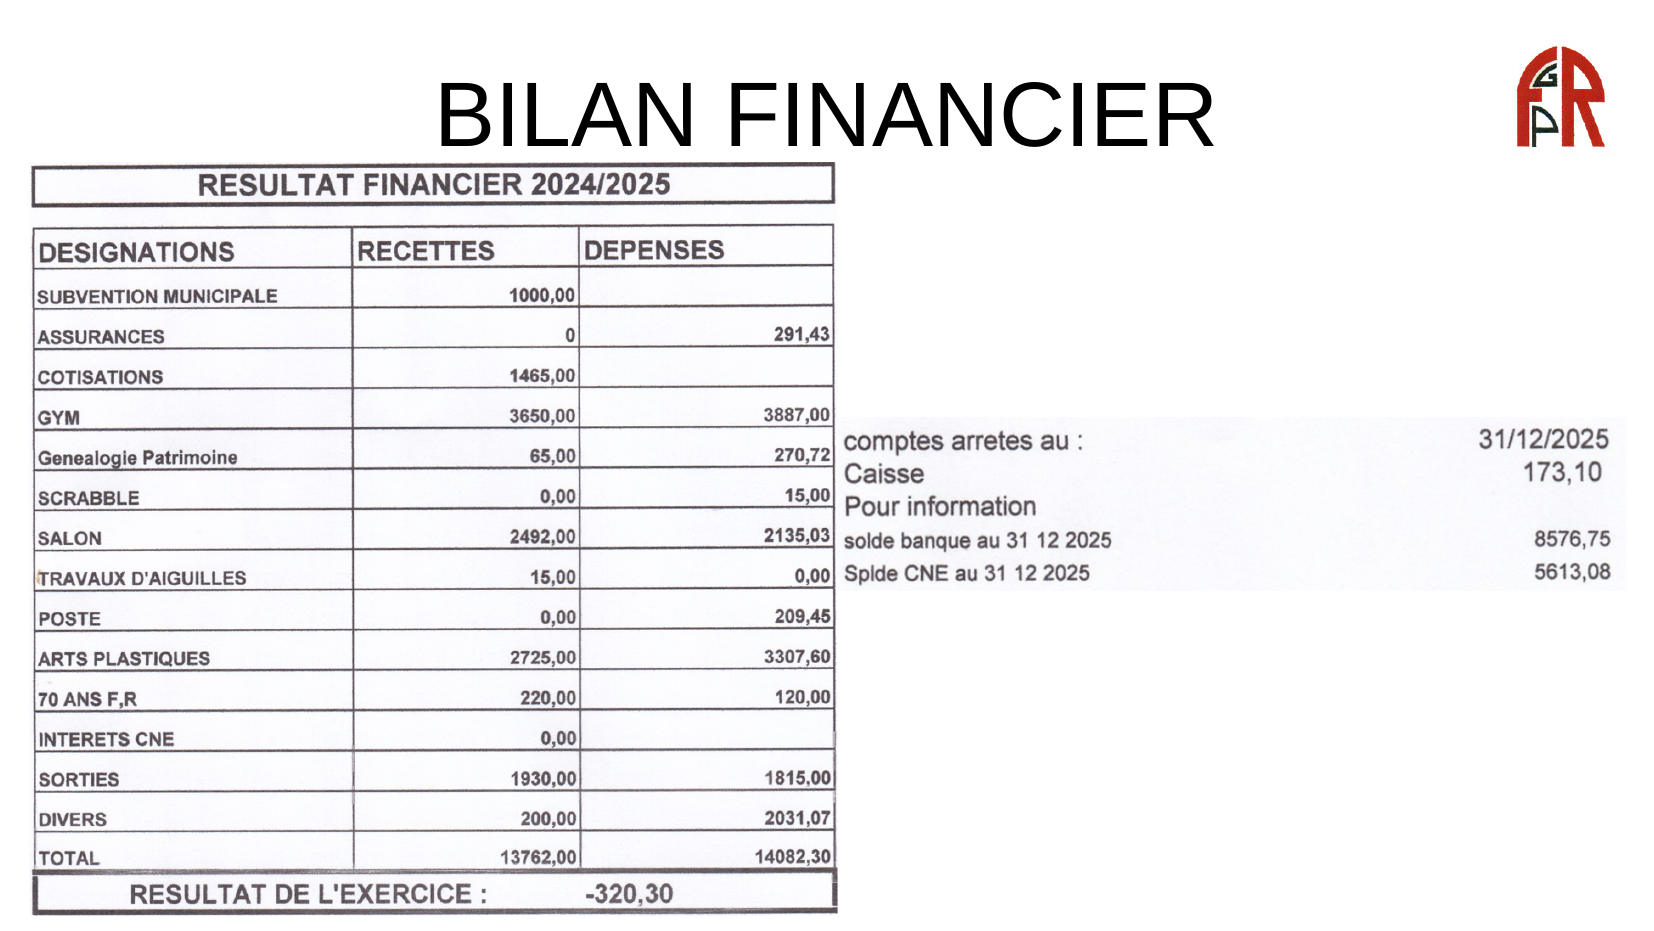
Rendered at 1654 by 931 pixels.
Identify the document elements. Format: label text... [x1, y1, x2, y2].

picture [1506, 37, 1618, 156]
picture [29, 162, 1626, 916]
title BILAN FINANCIER [82, 37, 1571, 193]
